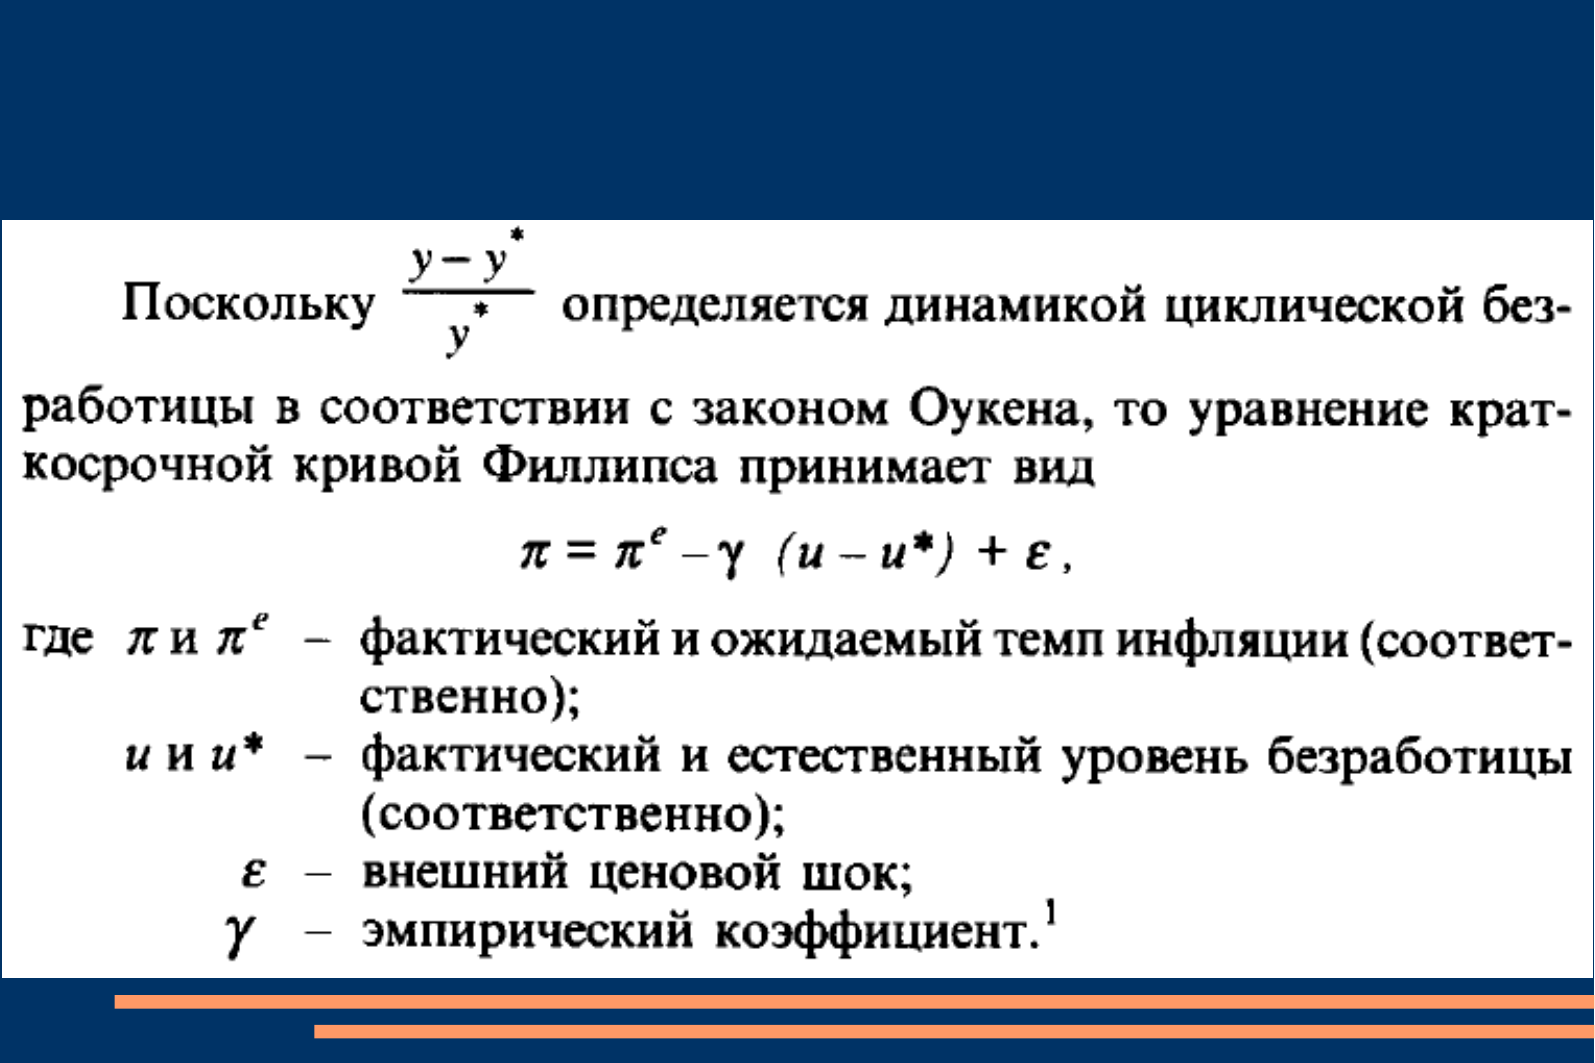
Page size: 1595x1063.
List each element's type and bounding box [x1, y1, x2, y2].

picture [2, 220, 1593, 978]
